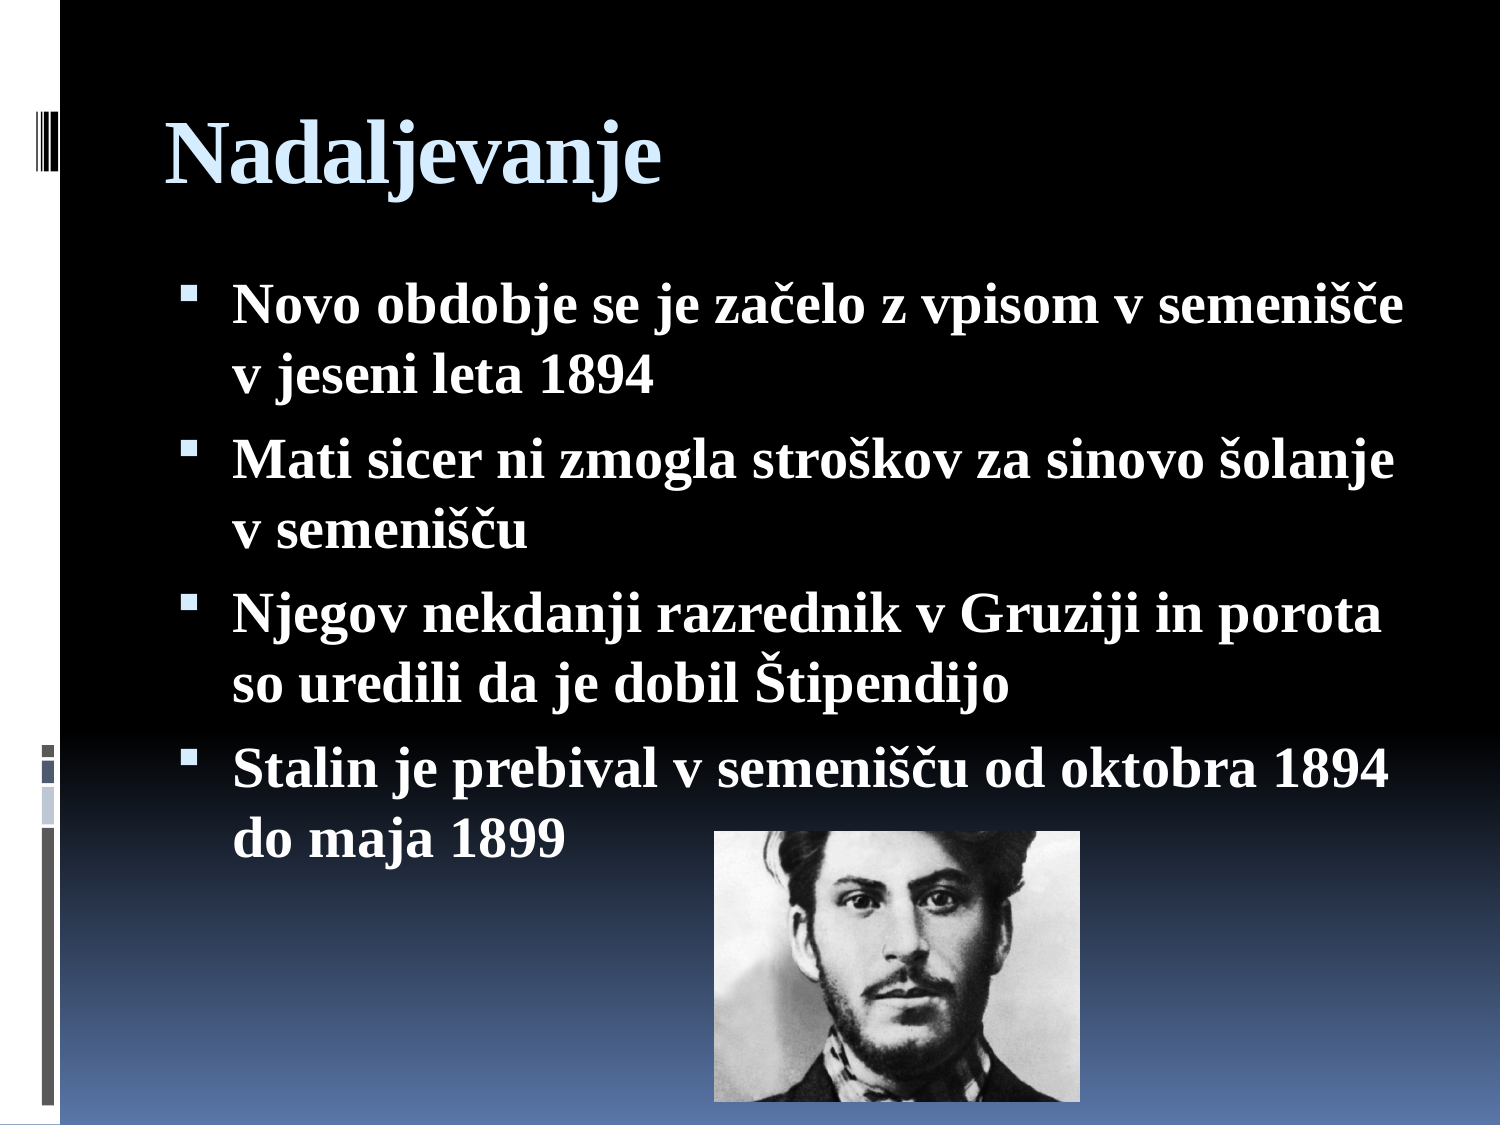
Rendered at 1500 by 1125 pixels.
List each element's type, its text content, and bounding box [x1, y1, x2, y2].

list Novo obdobje se je začelo z vpisom v semenišče v jeseni leta 1894 Mati sicer ni zmogla stroškov za sinovo šolanje v semenišču Njegov nekdanji razrednik v Gruziji in porota so uredili da je dobil Štipendijo Stalin je prebival v semenišču od oktobra 1894 do maja 1899 [150, 257, 1425, 1055]
title Nadaljevanje [150, 84, 1425, 235]
picture [714, 831, 1080, 1102]
